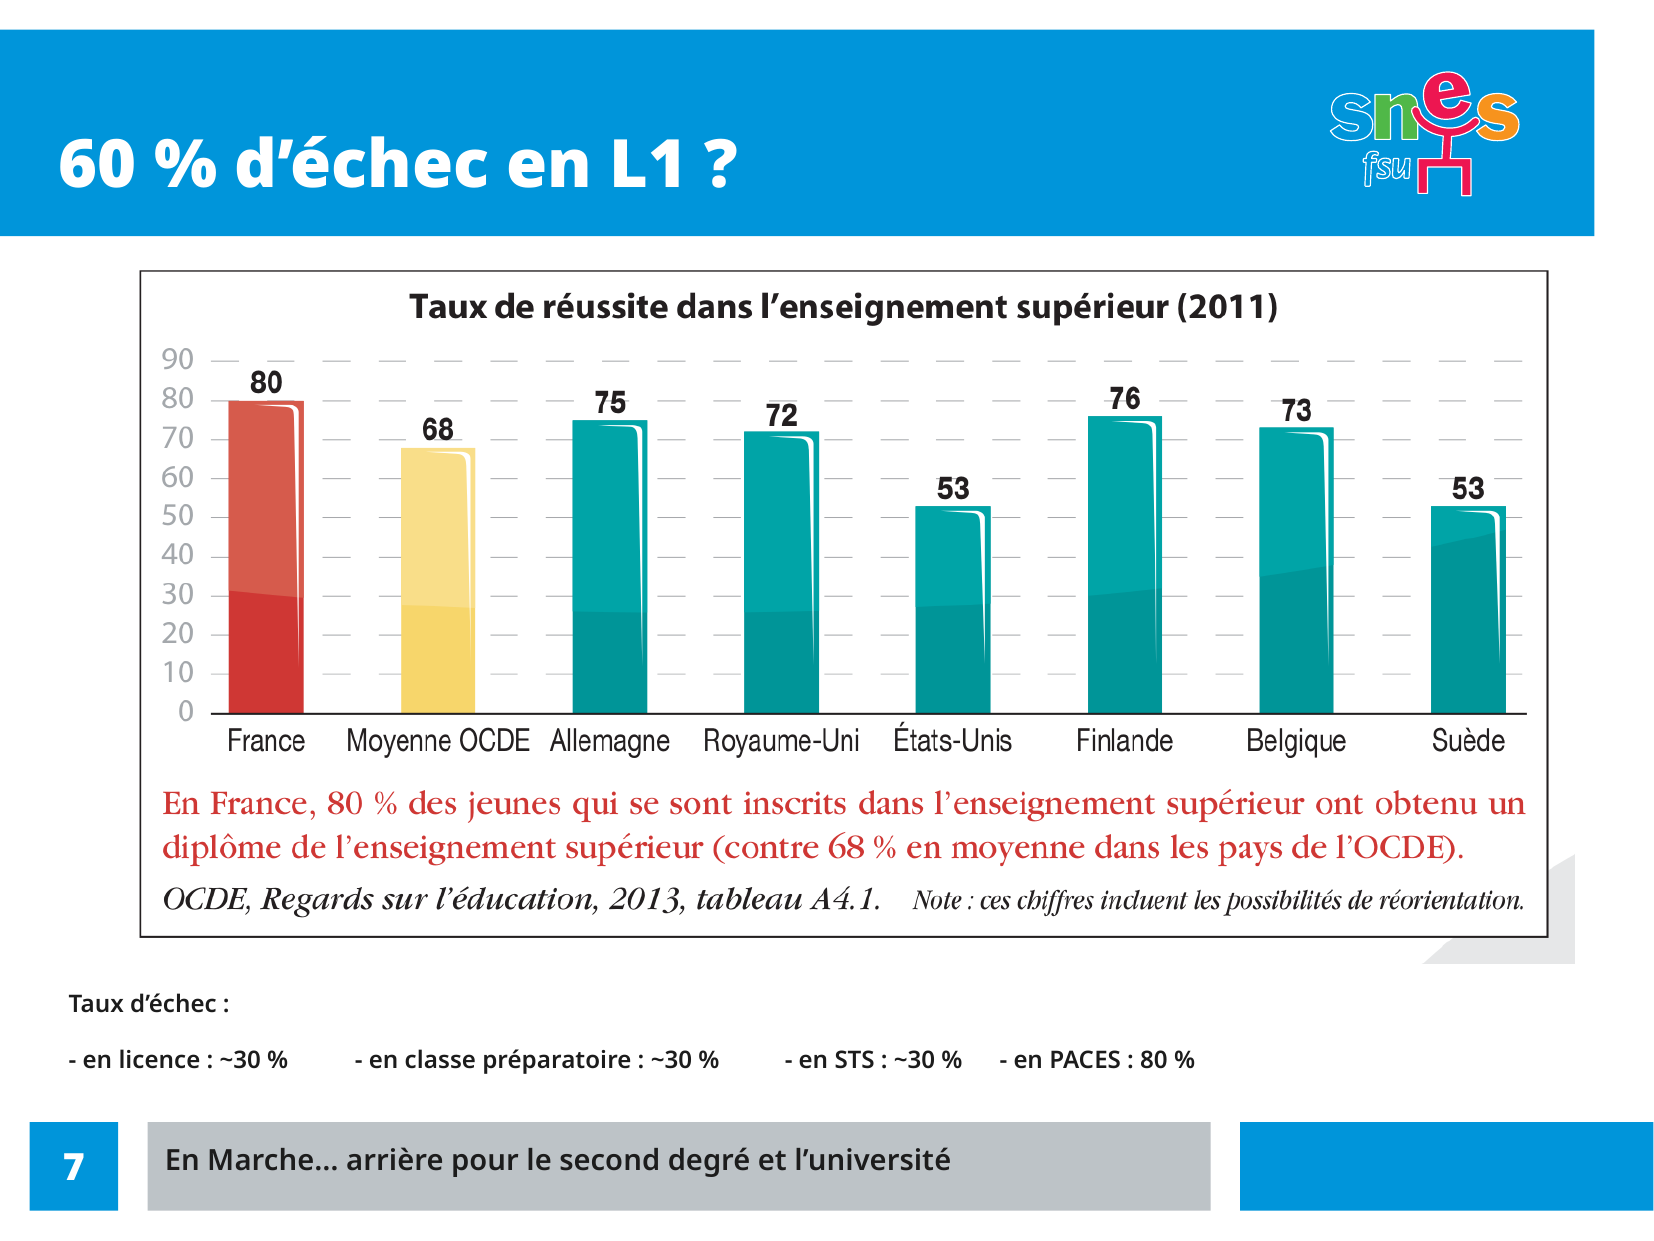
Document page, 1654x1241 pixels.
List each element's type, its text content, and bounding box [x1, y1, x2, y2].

picture [117, 248, 1575, 964]
list Taux d’échec : - en licence : ~30 % - en classe préparatoire : ~30 % - en STS : ~30 % - en PACES : 80 % [68, 312, 1575, 1081]
list En Marche… arrière pour le second degré et l’université [164, 1139, 1183, 1217]
title 60 % d’échec en L1 ? [59, 59, 1595, 207]
